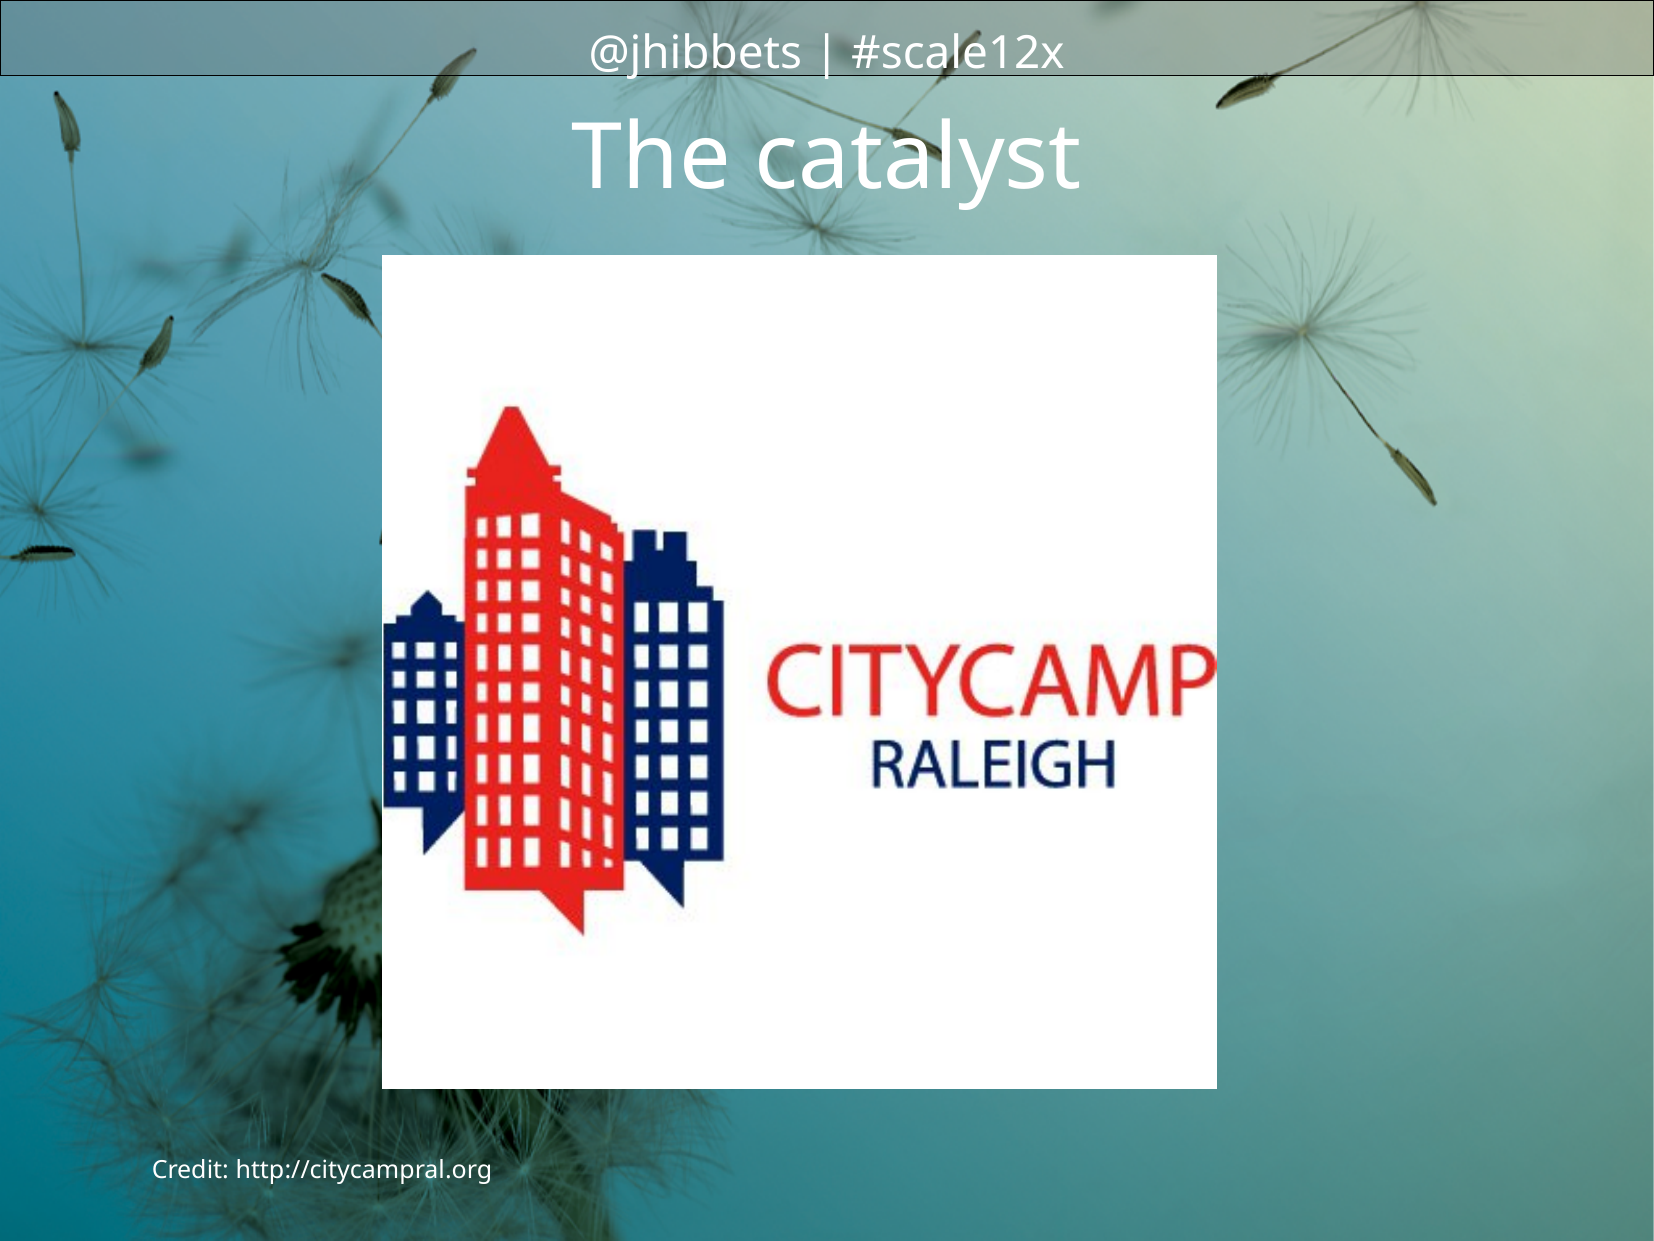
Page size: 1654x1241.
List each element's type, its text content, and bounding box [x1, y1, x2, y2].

picture [0, 76, 1654, 1241]
text_box Credit: http://citycampral.org [137, 1144, 521, 1188]
title The catalyst [82, 49, 1571, 257]
